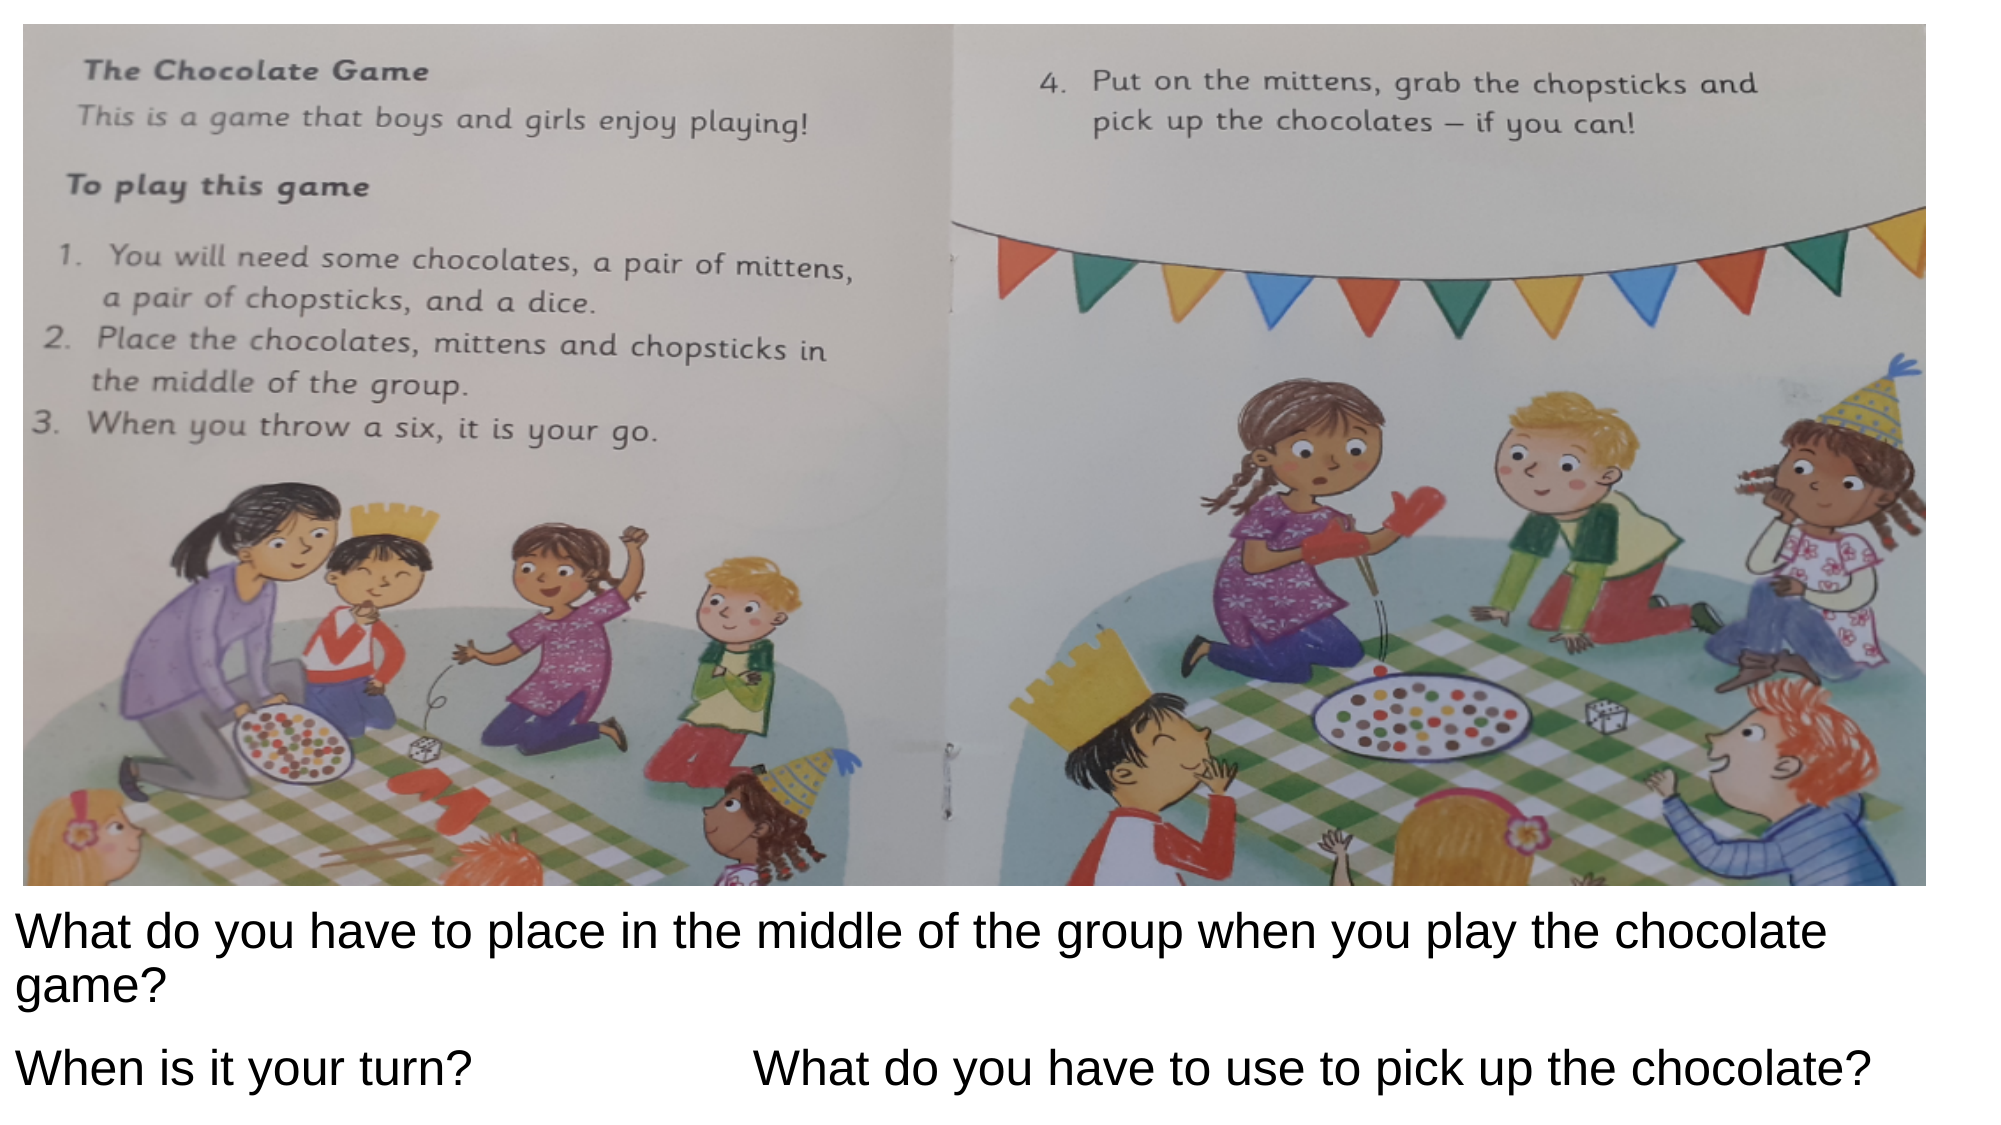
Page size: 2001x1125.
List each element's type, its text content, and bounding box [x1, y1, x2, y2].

list What do you have to place in the middle of the group when you play the chocolate game? When is it your turn? What do you have to use to pick up the chocolate? [0, 897, 1985, 1097]
picture [23, 24, 1926, 886]
